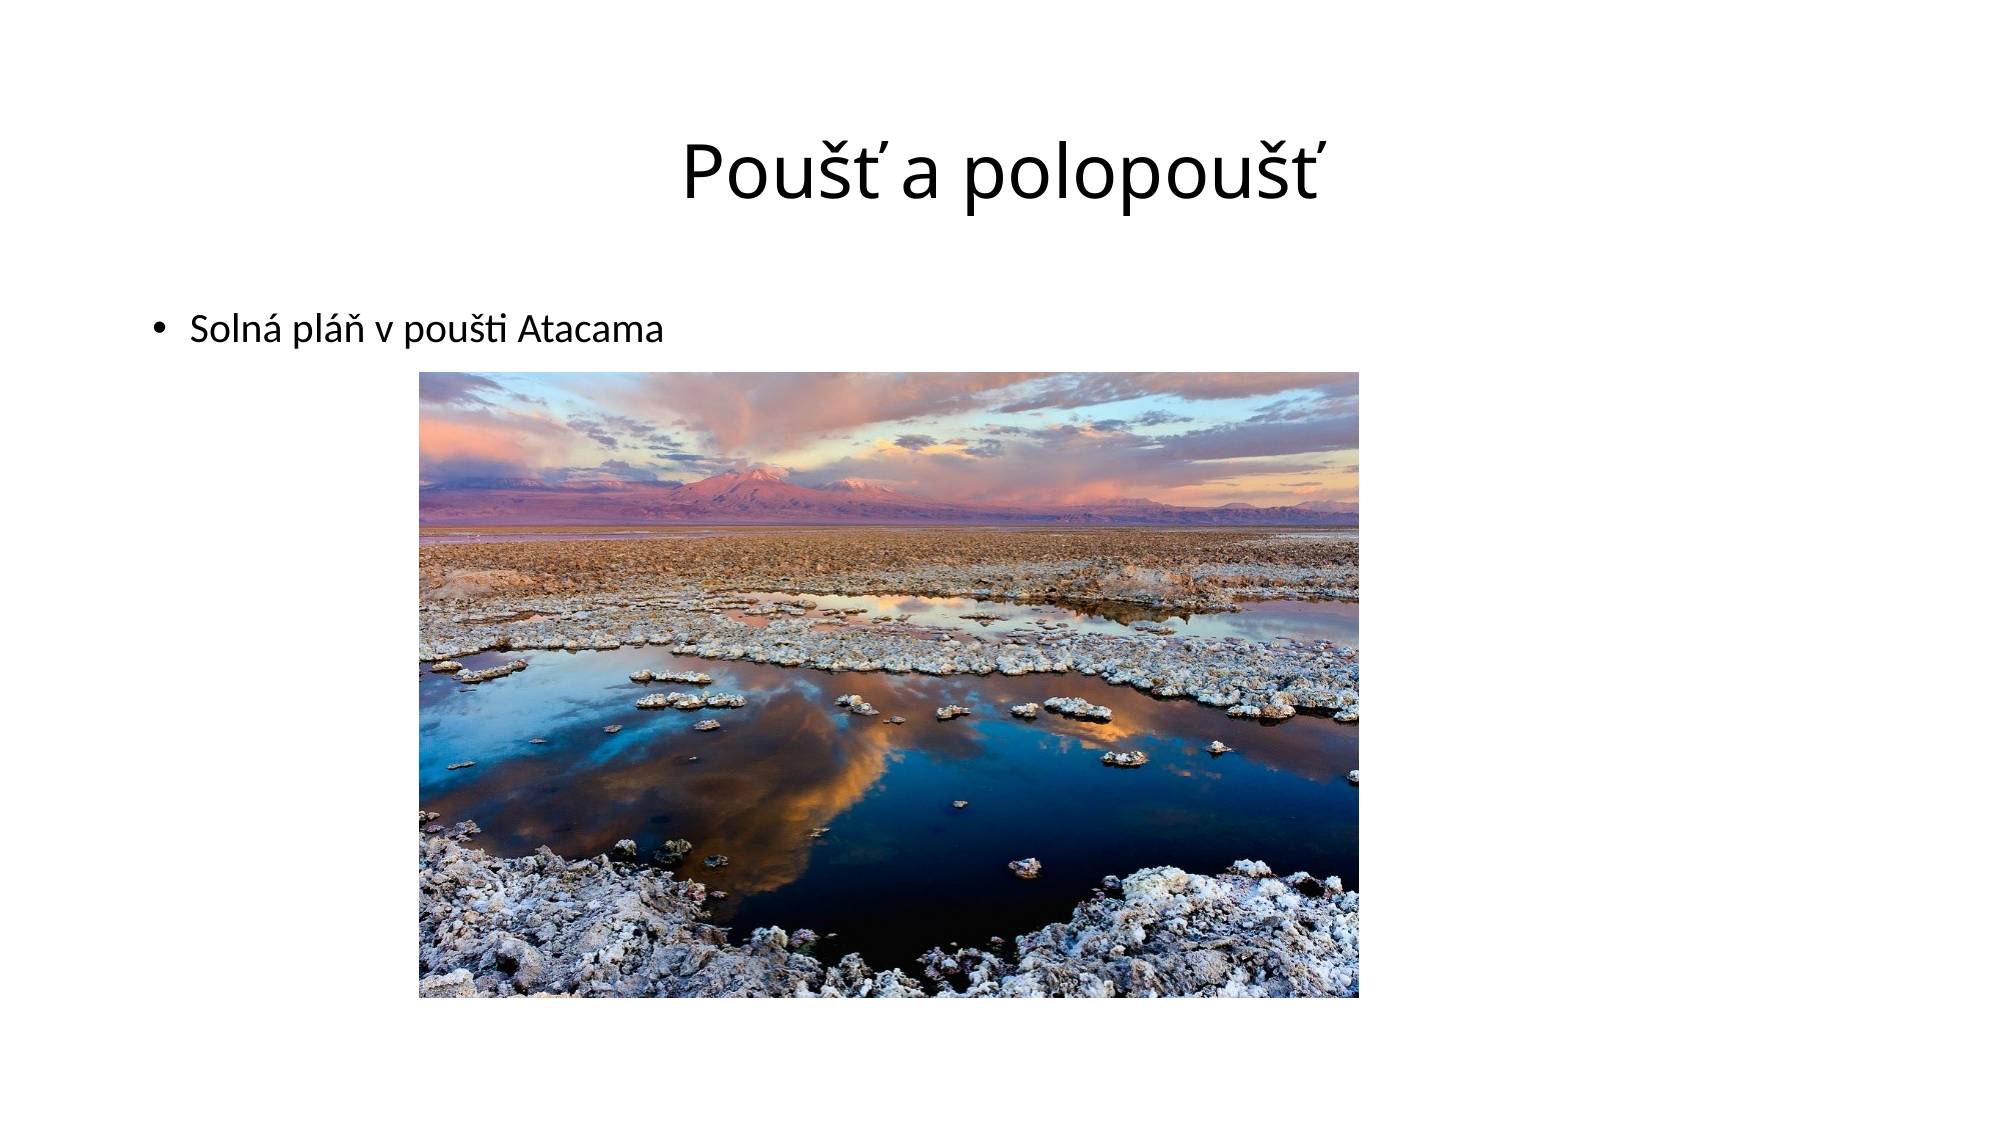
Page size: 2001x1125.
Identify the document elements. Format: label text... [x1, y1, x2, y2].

picture [419, 764, 427, 769]
picture [419, 372, 1359, 998]
picture [431, 767, 442, 774]
list Solná pláň v poušti Atacama [137, 299, 1863, 1014]
title Poušť a polopoušť [137, 59, 1863, 278]
